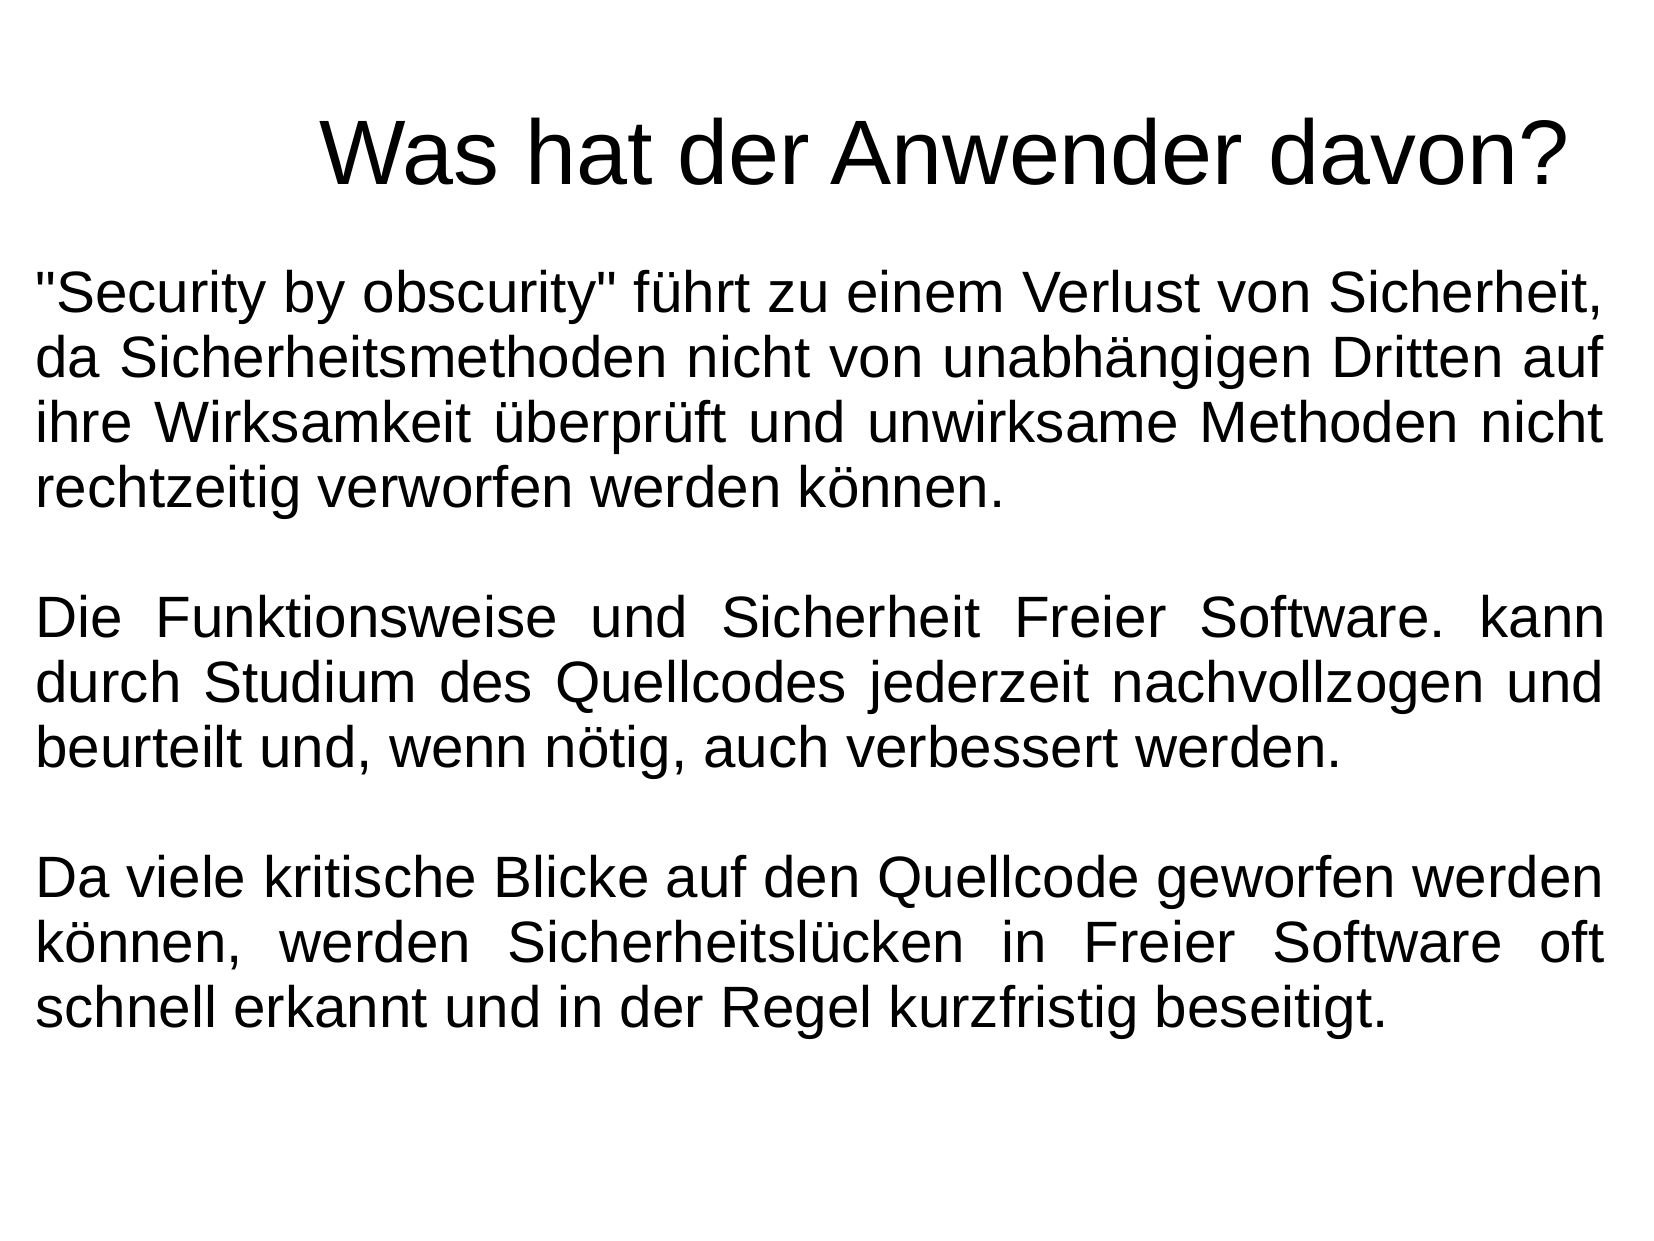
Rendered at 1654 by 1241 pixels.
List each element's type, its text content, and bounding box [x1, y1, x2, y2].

title Was hat der Anwender davon? [82, 56, 1571, 250]
subtitle "Security by obscurity" führt zu einem Verlust von Sicherheit, da Sicherheitsmethoden nicht von unabhängigen Dritten auf ihre Wirksamkeit überprüft und unwirksame Methoden nicht rechtzeitig verworfen werden können. Die Funktionsweise und Sicherheit Freier Software. kann durch Studium des Quellcodes jederzeit nachvollzogen und beurteilt und, wenn nötig, auch verbessert werden. Da viele kritische Blicke auf den Quellcode geworfen werden können, werden Sicherheitslücken in Freier Software oft schnell erkannt und in der Regel kurzfristig beseitigt. [35, 259, 1607, 1180]
